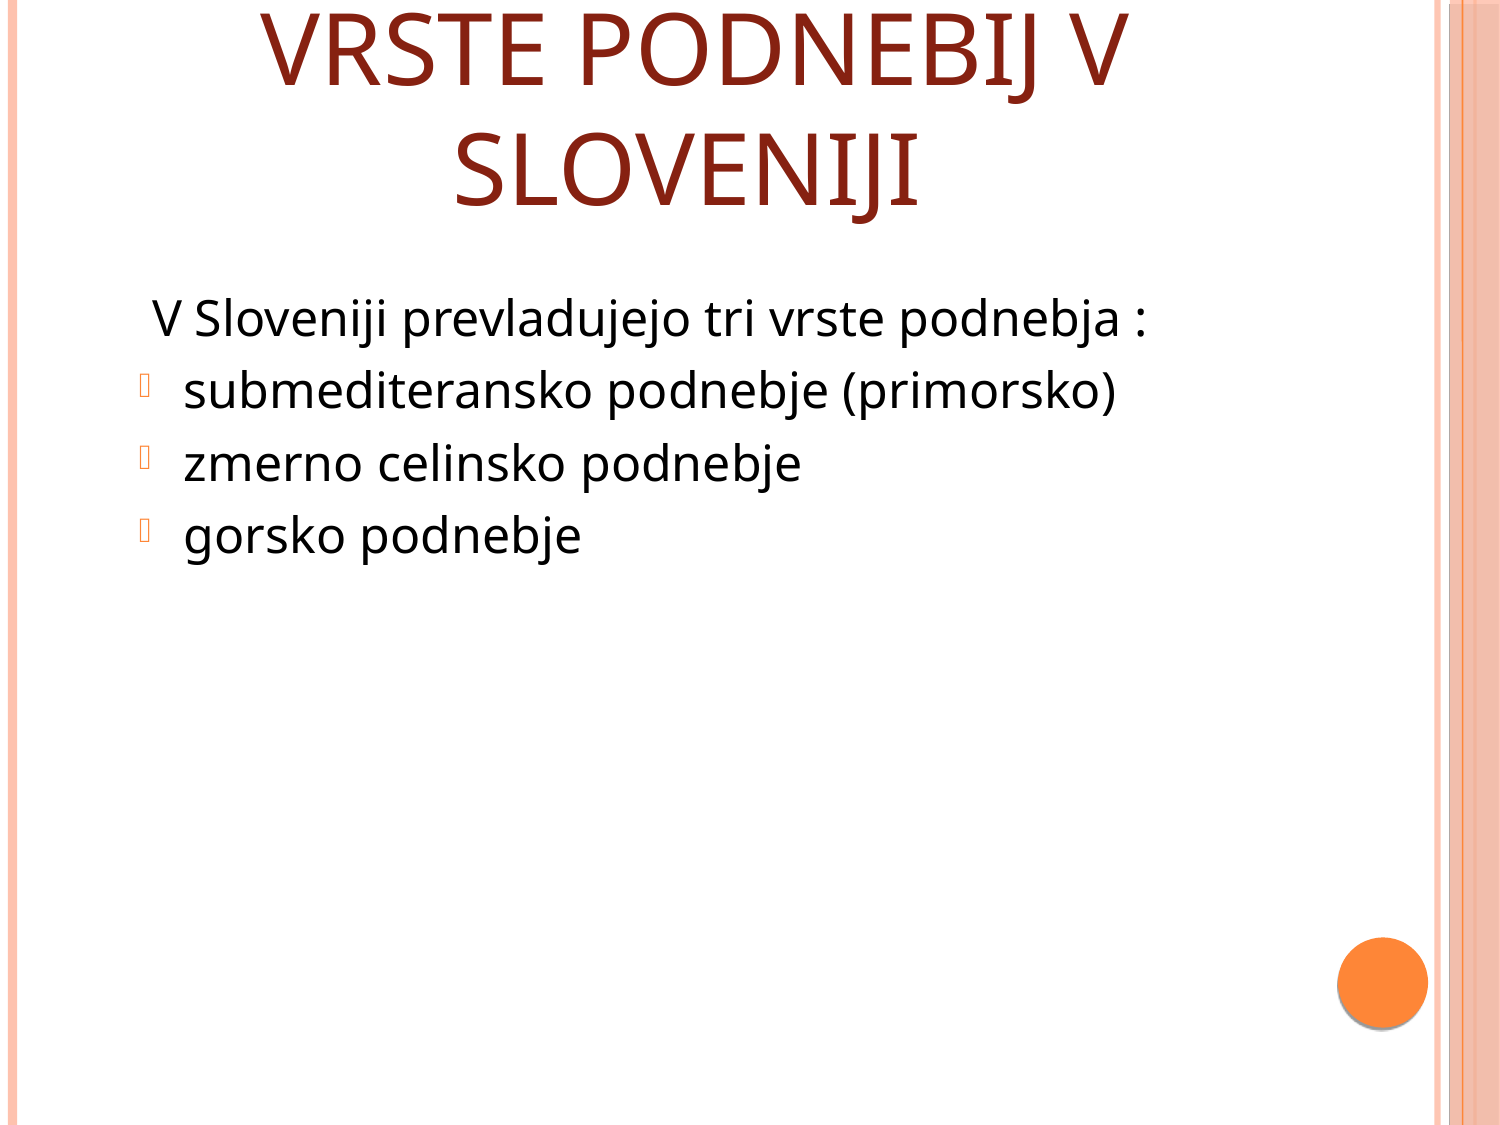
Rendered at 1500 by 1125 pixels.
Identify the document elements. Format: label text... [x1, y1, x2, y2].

list V Sloveniji prevladujejo tri vrste podnebja : submediteransko podnebje (primorsko) zmerno celinsko podnebje gorsko podnebje [123, 278, 1349, 1079]
title Vrste podnebij v Sloveniji [75, 45, 1300, 233]
